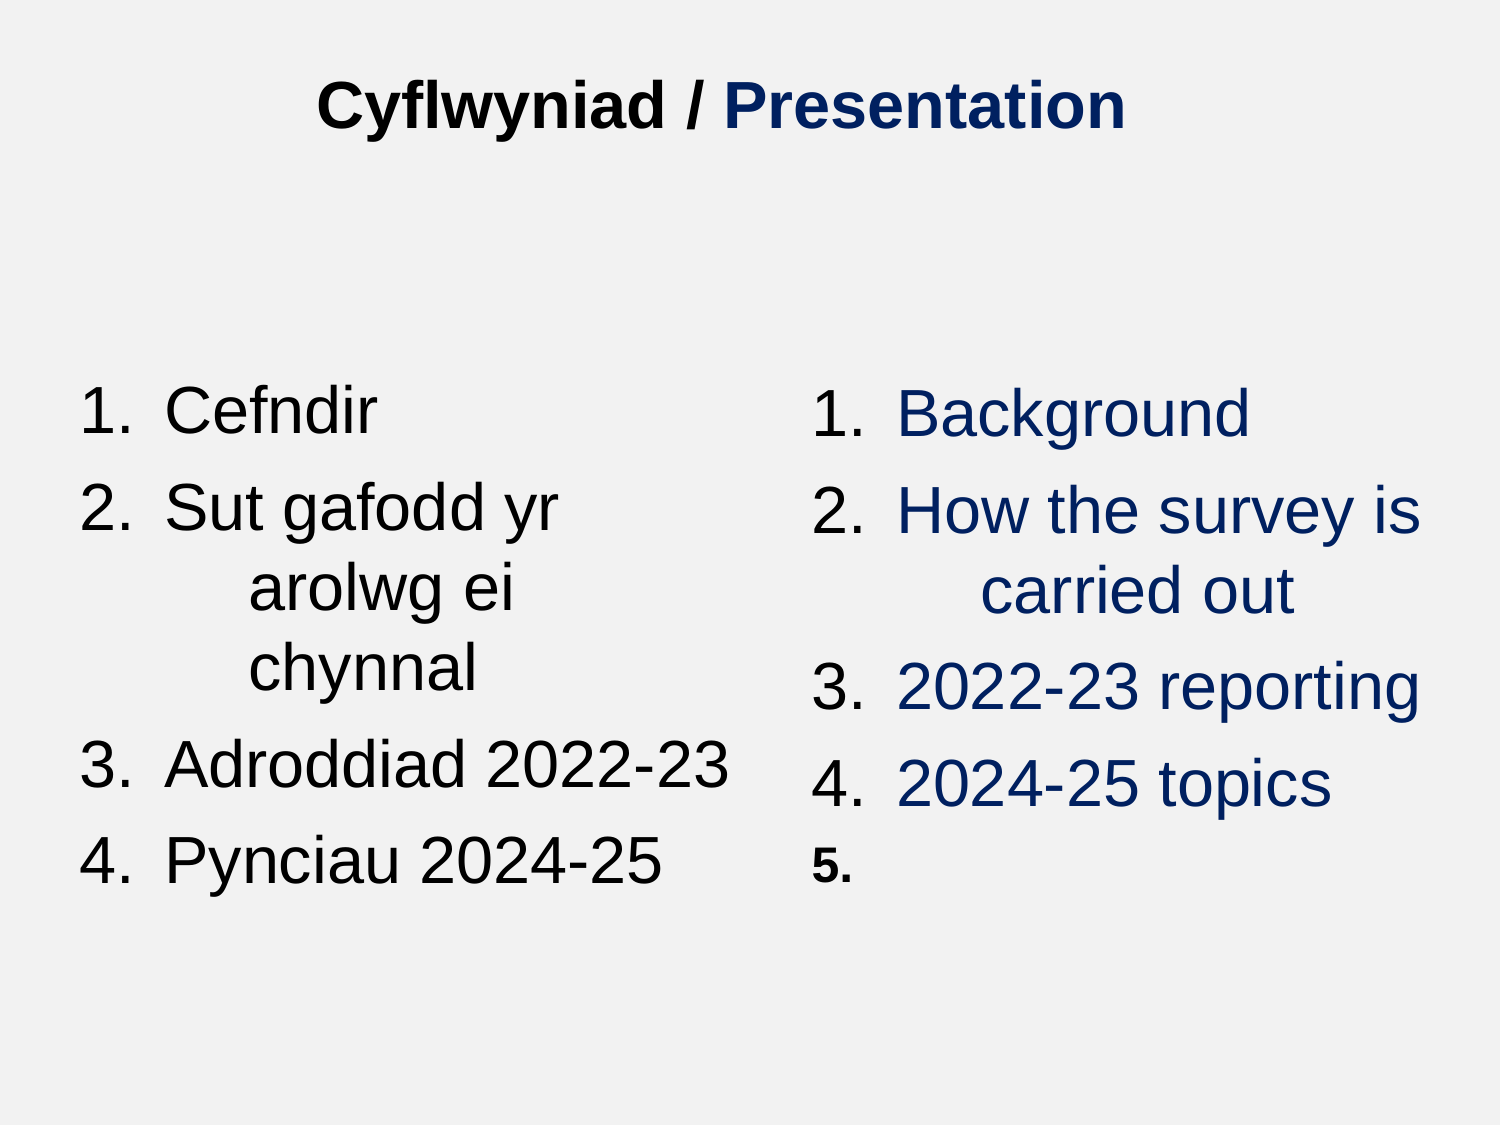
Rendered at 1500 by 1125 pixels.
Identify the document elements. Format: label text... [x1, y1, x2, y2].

text_box Cyflwyniad / Presentation [301, 54, 1306, 268]
list Cefndir Sut gafodd yr arolwg ei chynnal Adroddiad 2022-23 Pynciau 2024-25 [64, 359, 771, 1071]
text_box Background How the survey is carried out 2022-23 reporting 2024-25 topics [796, 362, 1471, 1035]
